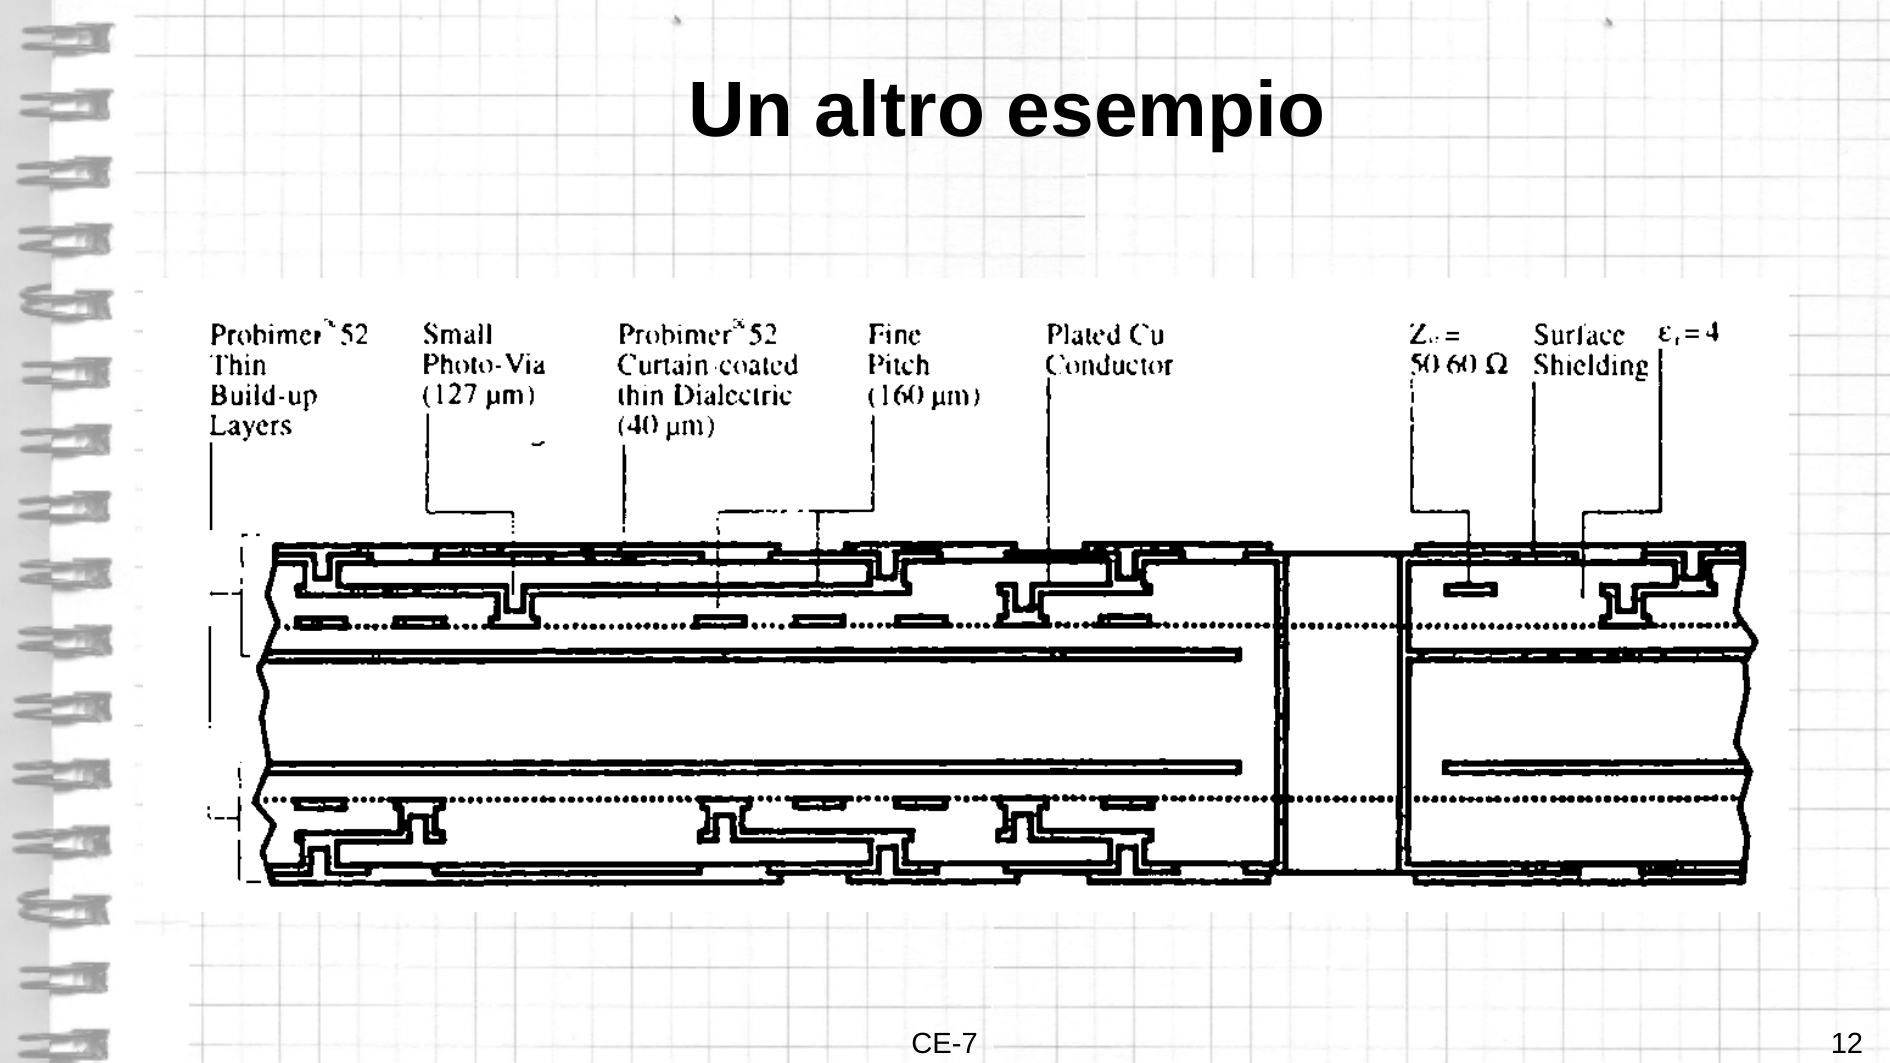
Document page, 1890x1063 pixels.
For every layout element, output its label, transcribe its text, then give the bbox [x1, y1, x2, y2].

picture [0, 0, 1890, 1063]
title Un altro esempio [124, 20, 1890, 198]
chart [124, 214, 1890, 832]
